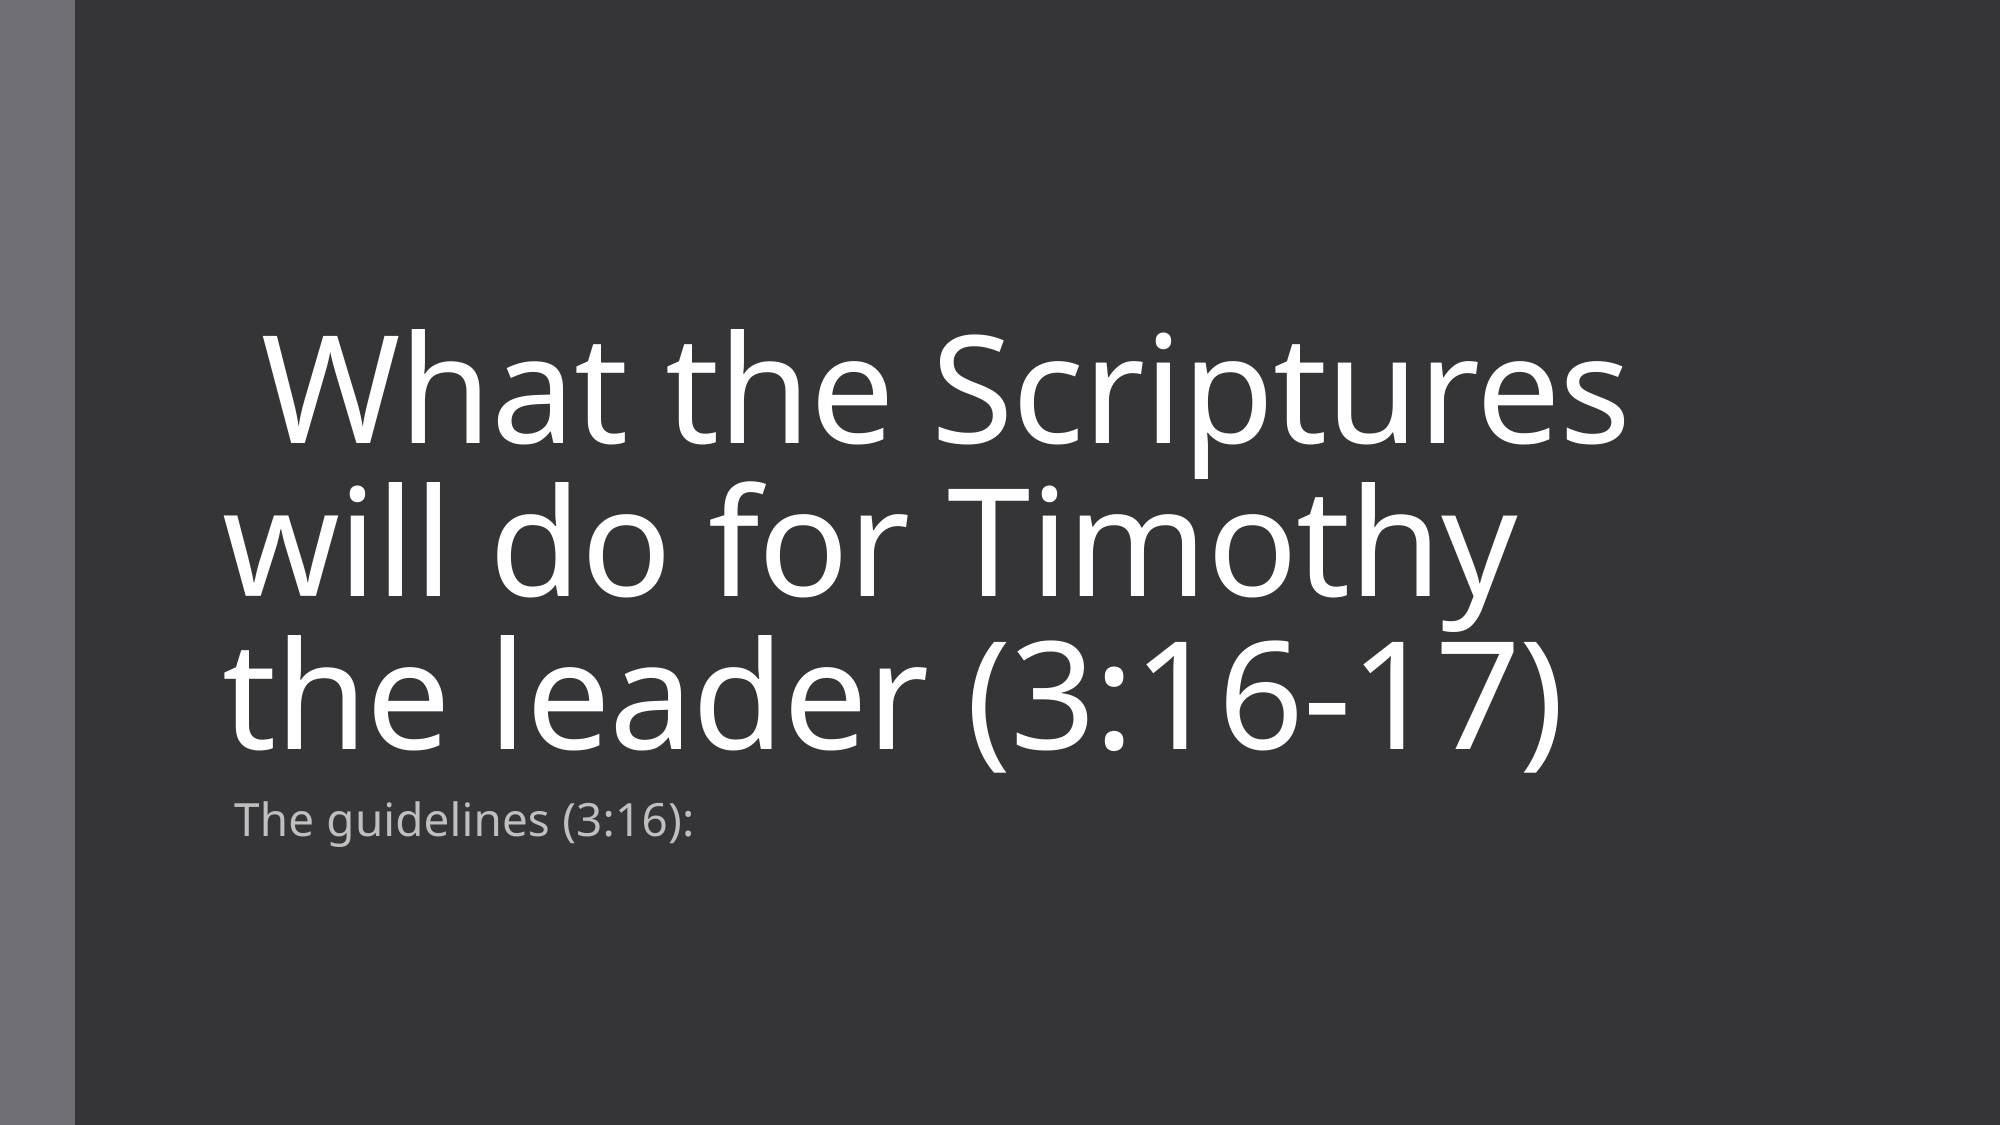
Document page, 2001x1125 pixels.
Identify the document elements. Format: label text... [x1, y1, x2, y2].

title What the Scriptures will do for Timothy the leader (3:16-17) [206, 124, 1752, 787]
subtitle The guidelines (3:16): [206, 787, 1752, 1066]
